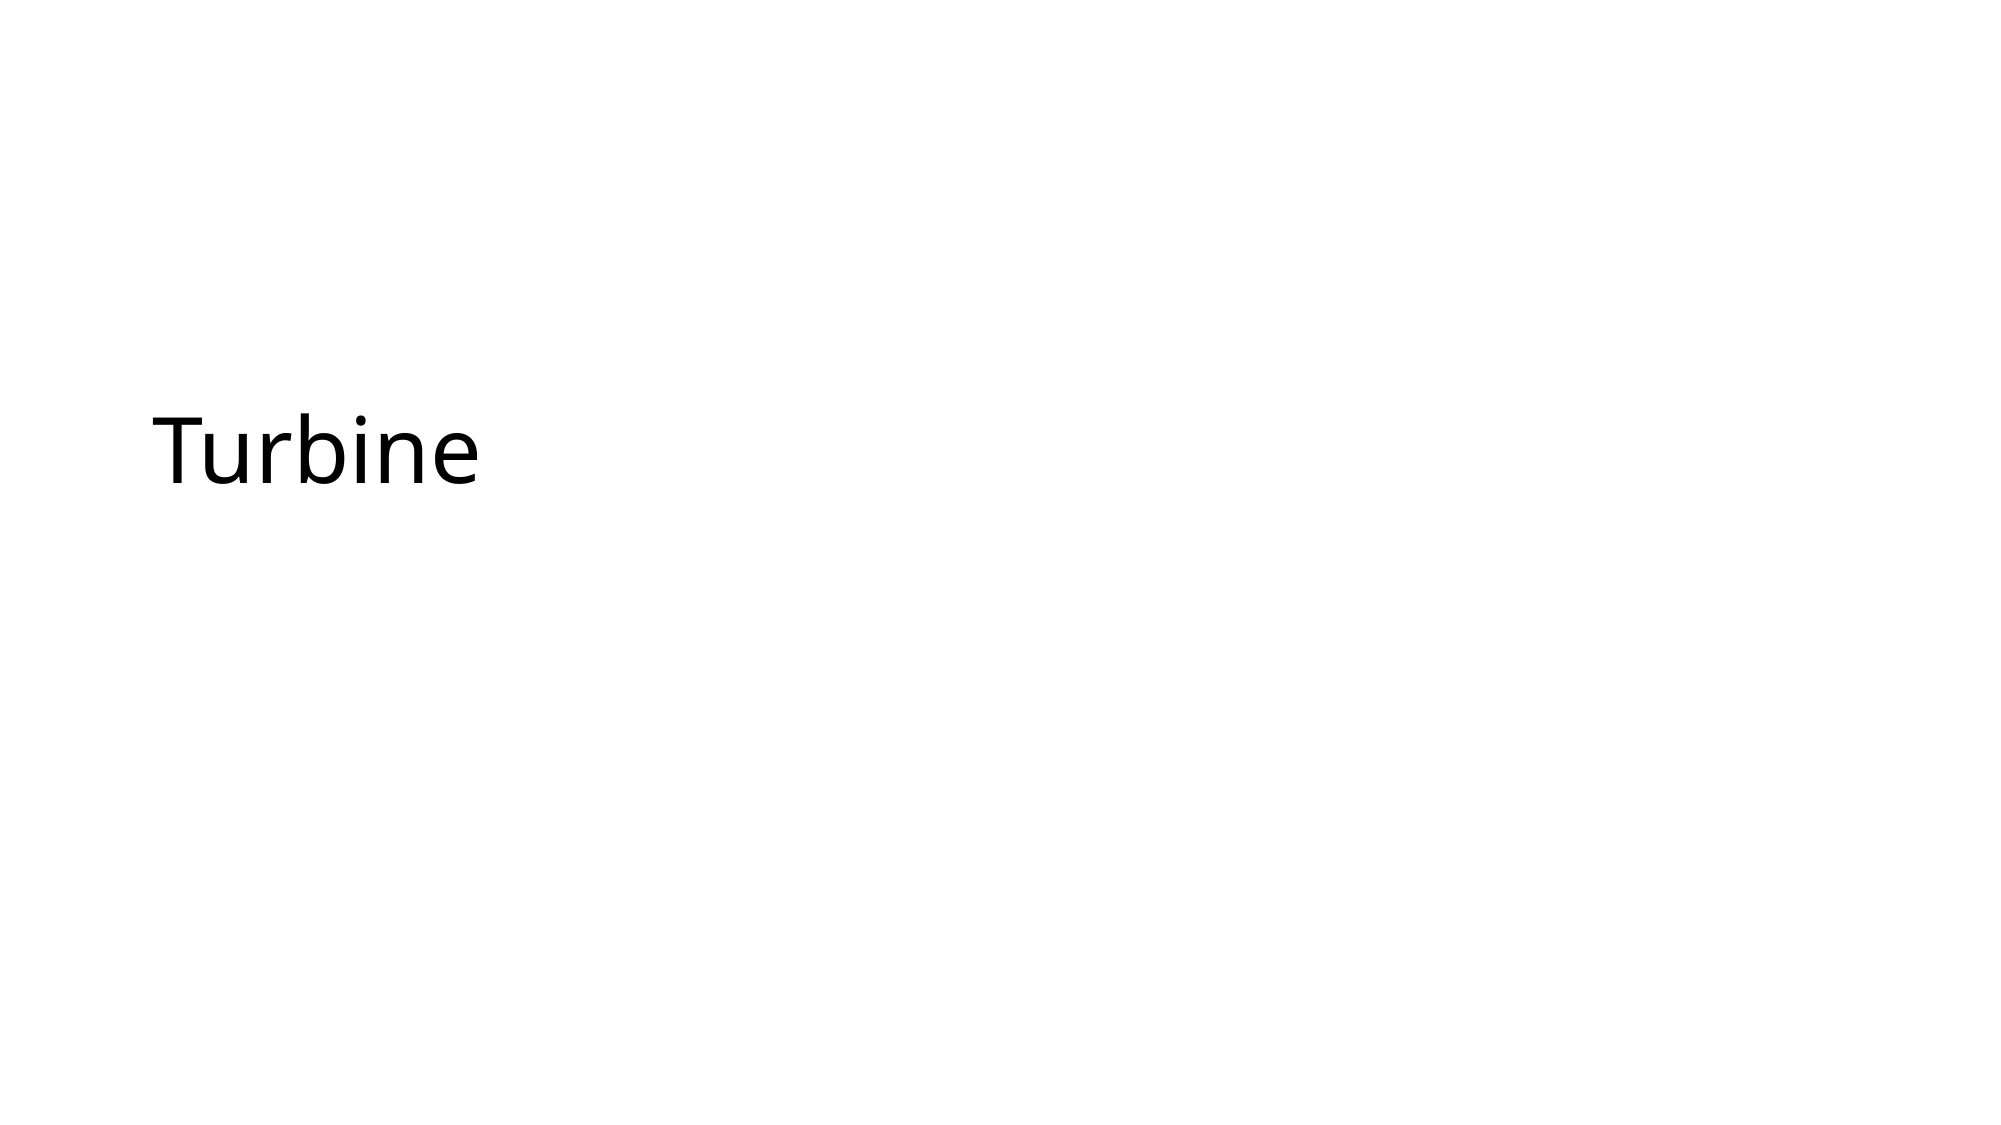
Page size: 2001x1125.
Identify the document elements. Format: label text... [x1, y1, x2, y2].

title Turbine [137, 345, 1863, 563]
